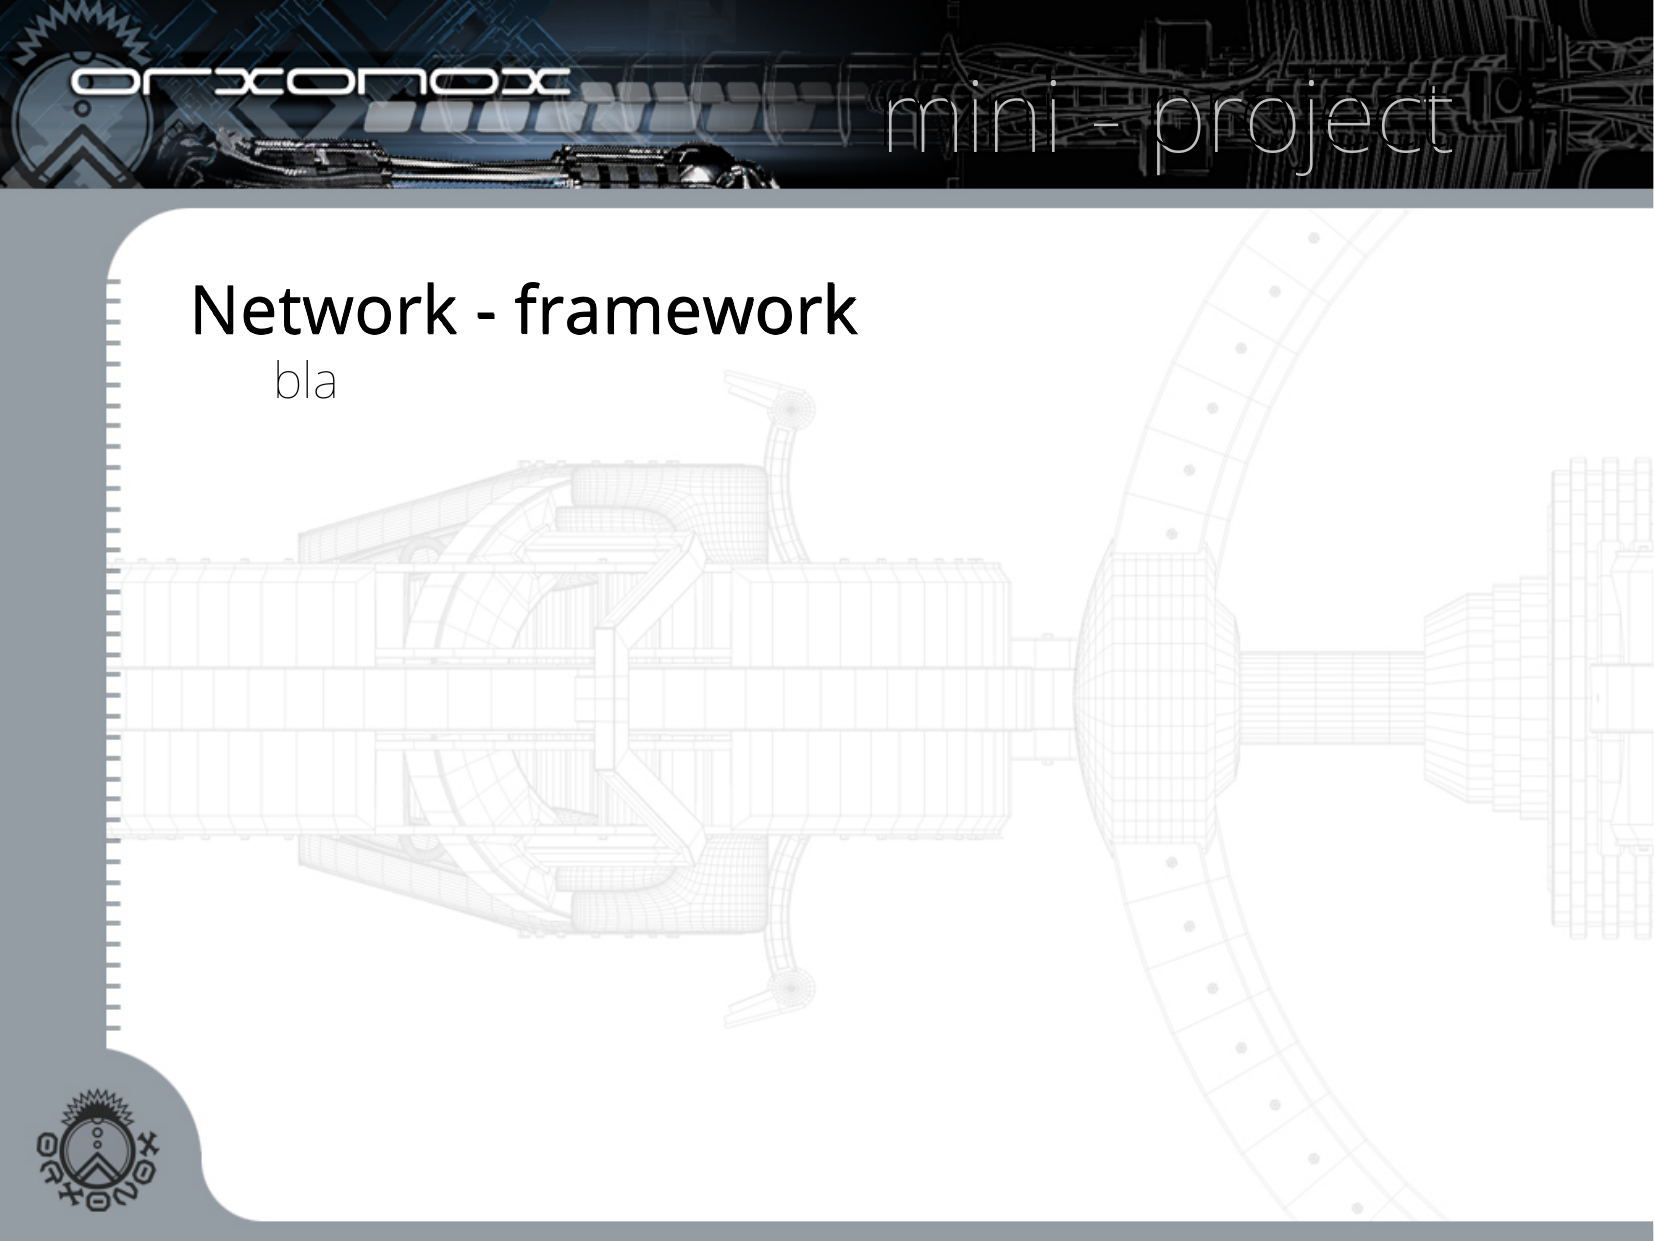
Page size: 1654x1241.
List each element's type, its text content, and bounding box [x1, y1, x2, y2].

text_box Network - framework [189, 262, 1313, 290]
text_box mini - project [824, 32, 1645, 156]
text_box bla [223, 337, 374, 407]
picture [0, 0, 1654, 1241]
